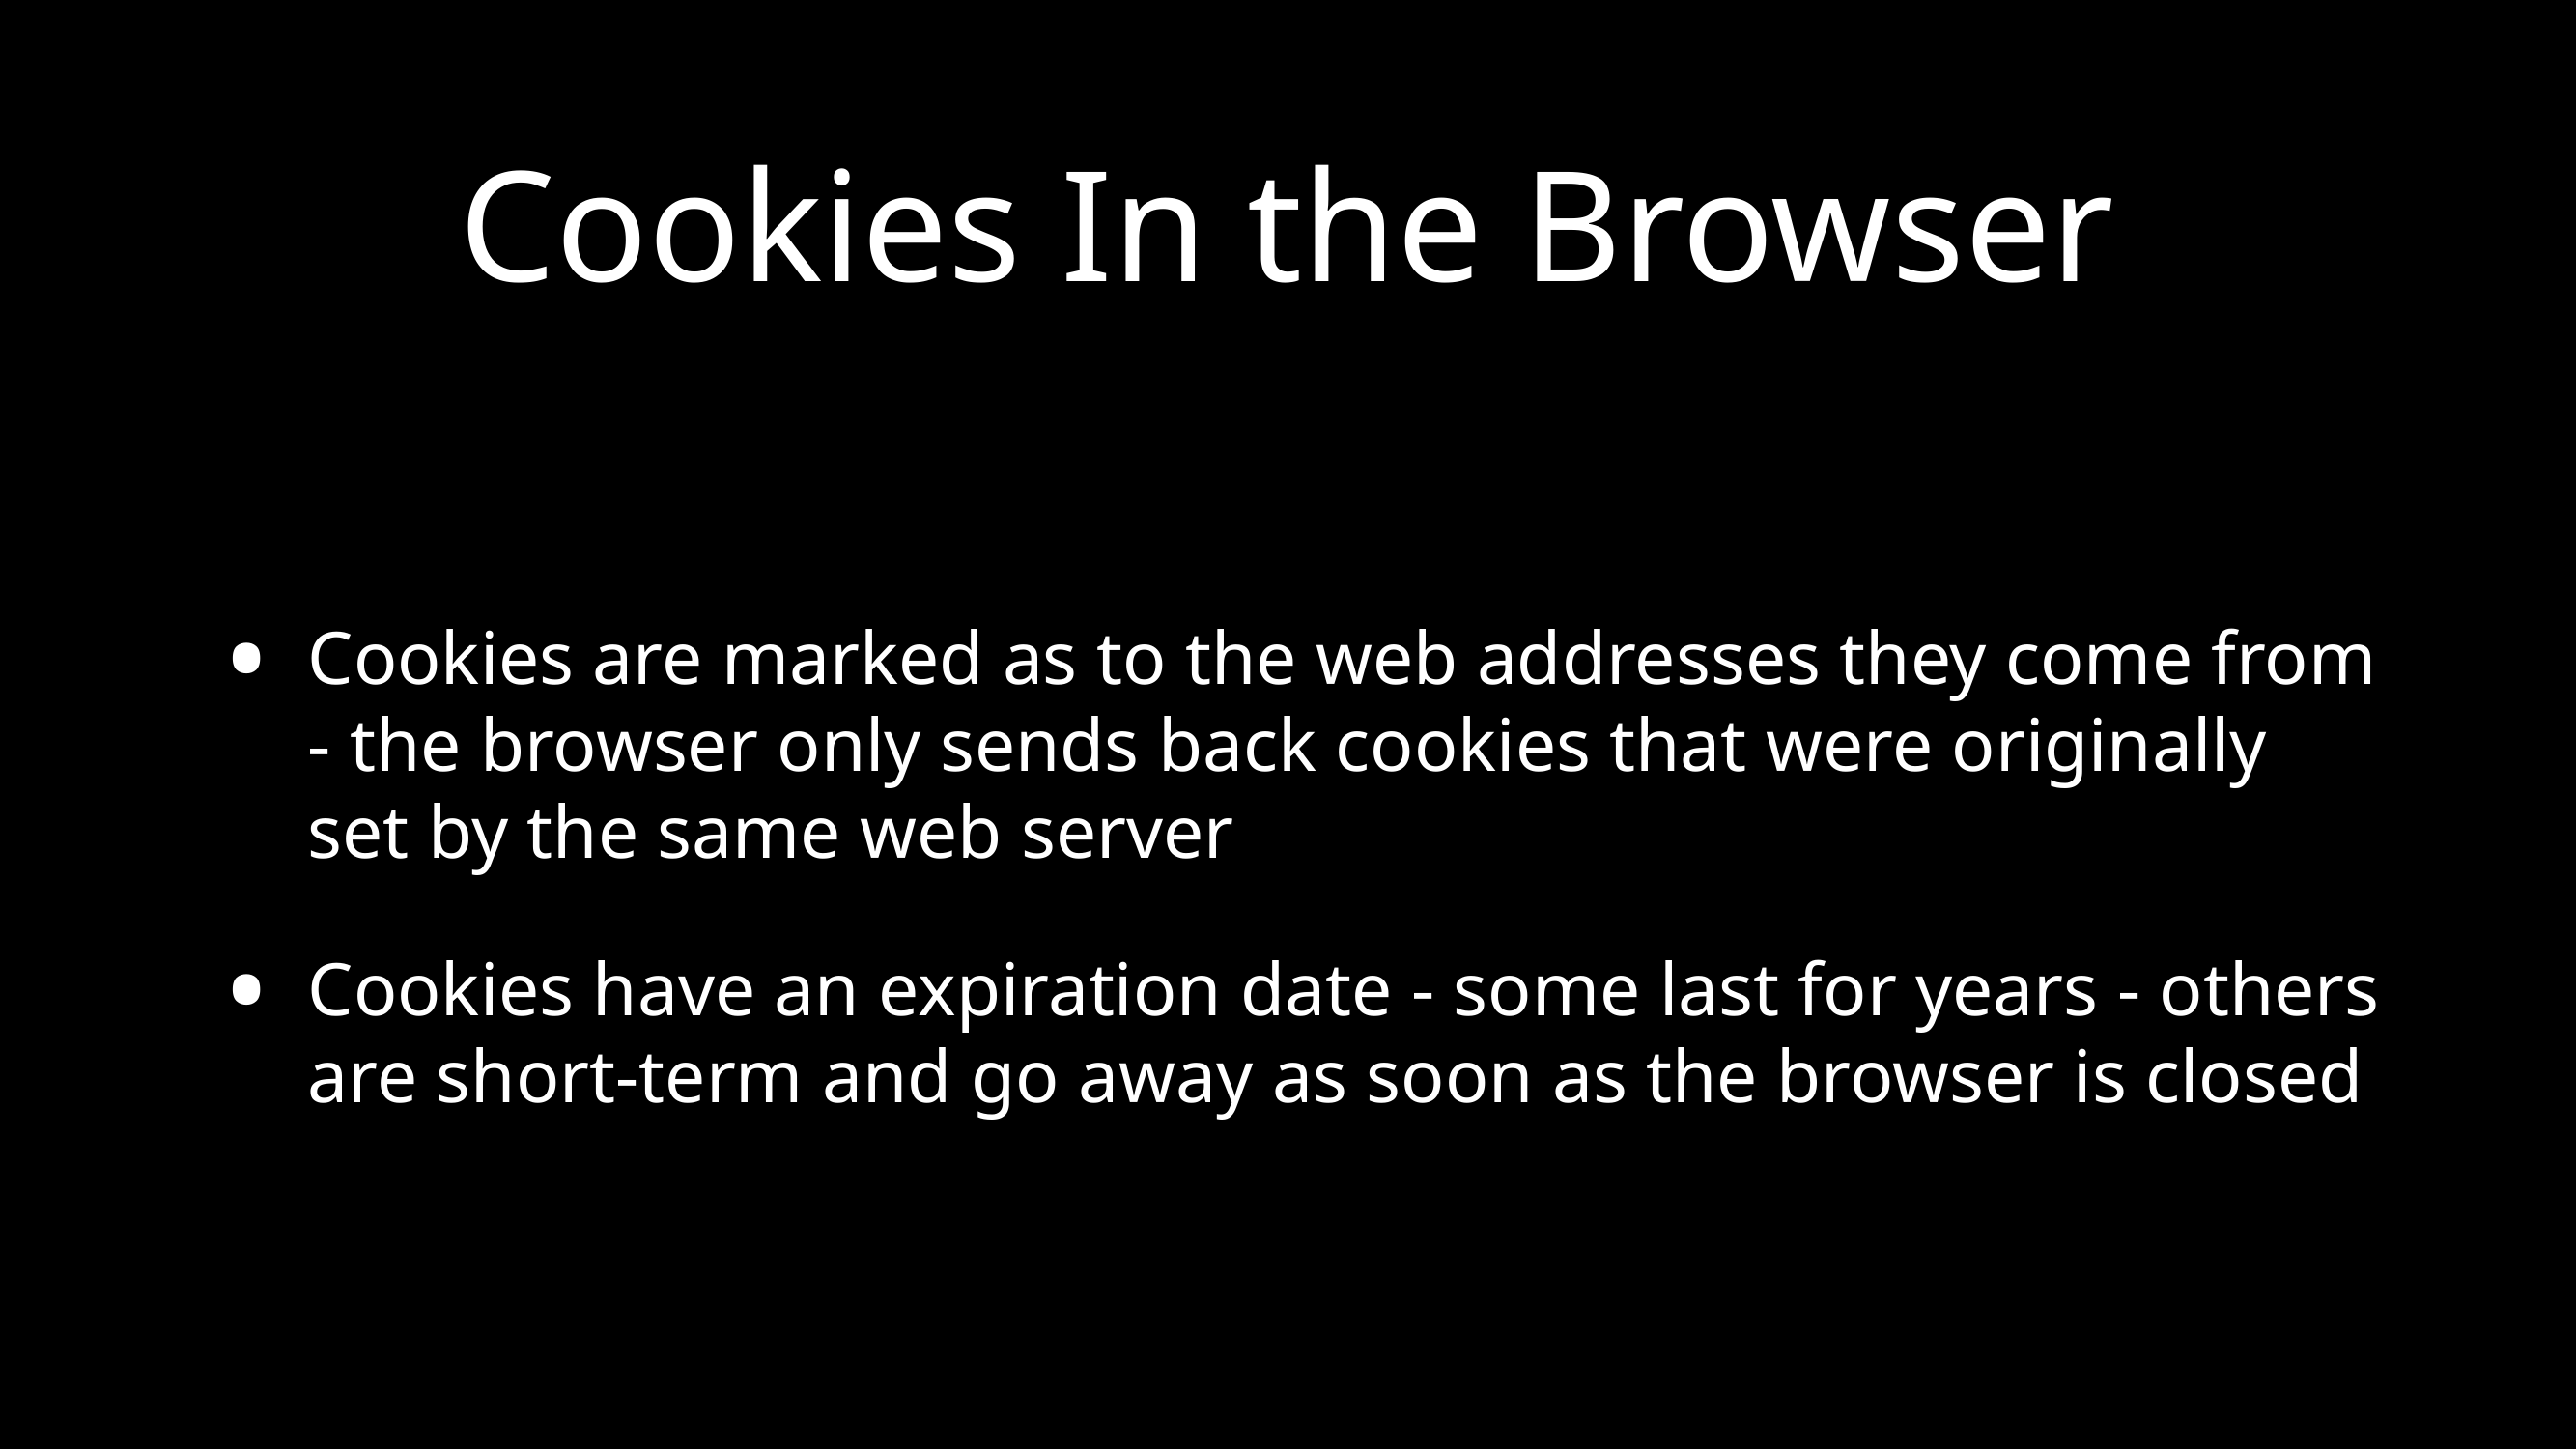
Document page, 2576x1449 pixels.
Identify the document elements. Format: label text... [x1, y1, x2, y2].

list Cookies are marked as to the web addresses they come from - the browser only sends back cookies that were originally set by the same web server Cookies have an expiration date - some last for years - others are short-term and go away as soon as the browser is closed [183, 412, 2392, 1317]
title Cookies In the Browser [183, 38, 2392, 403]
